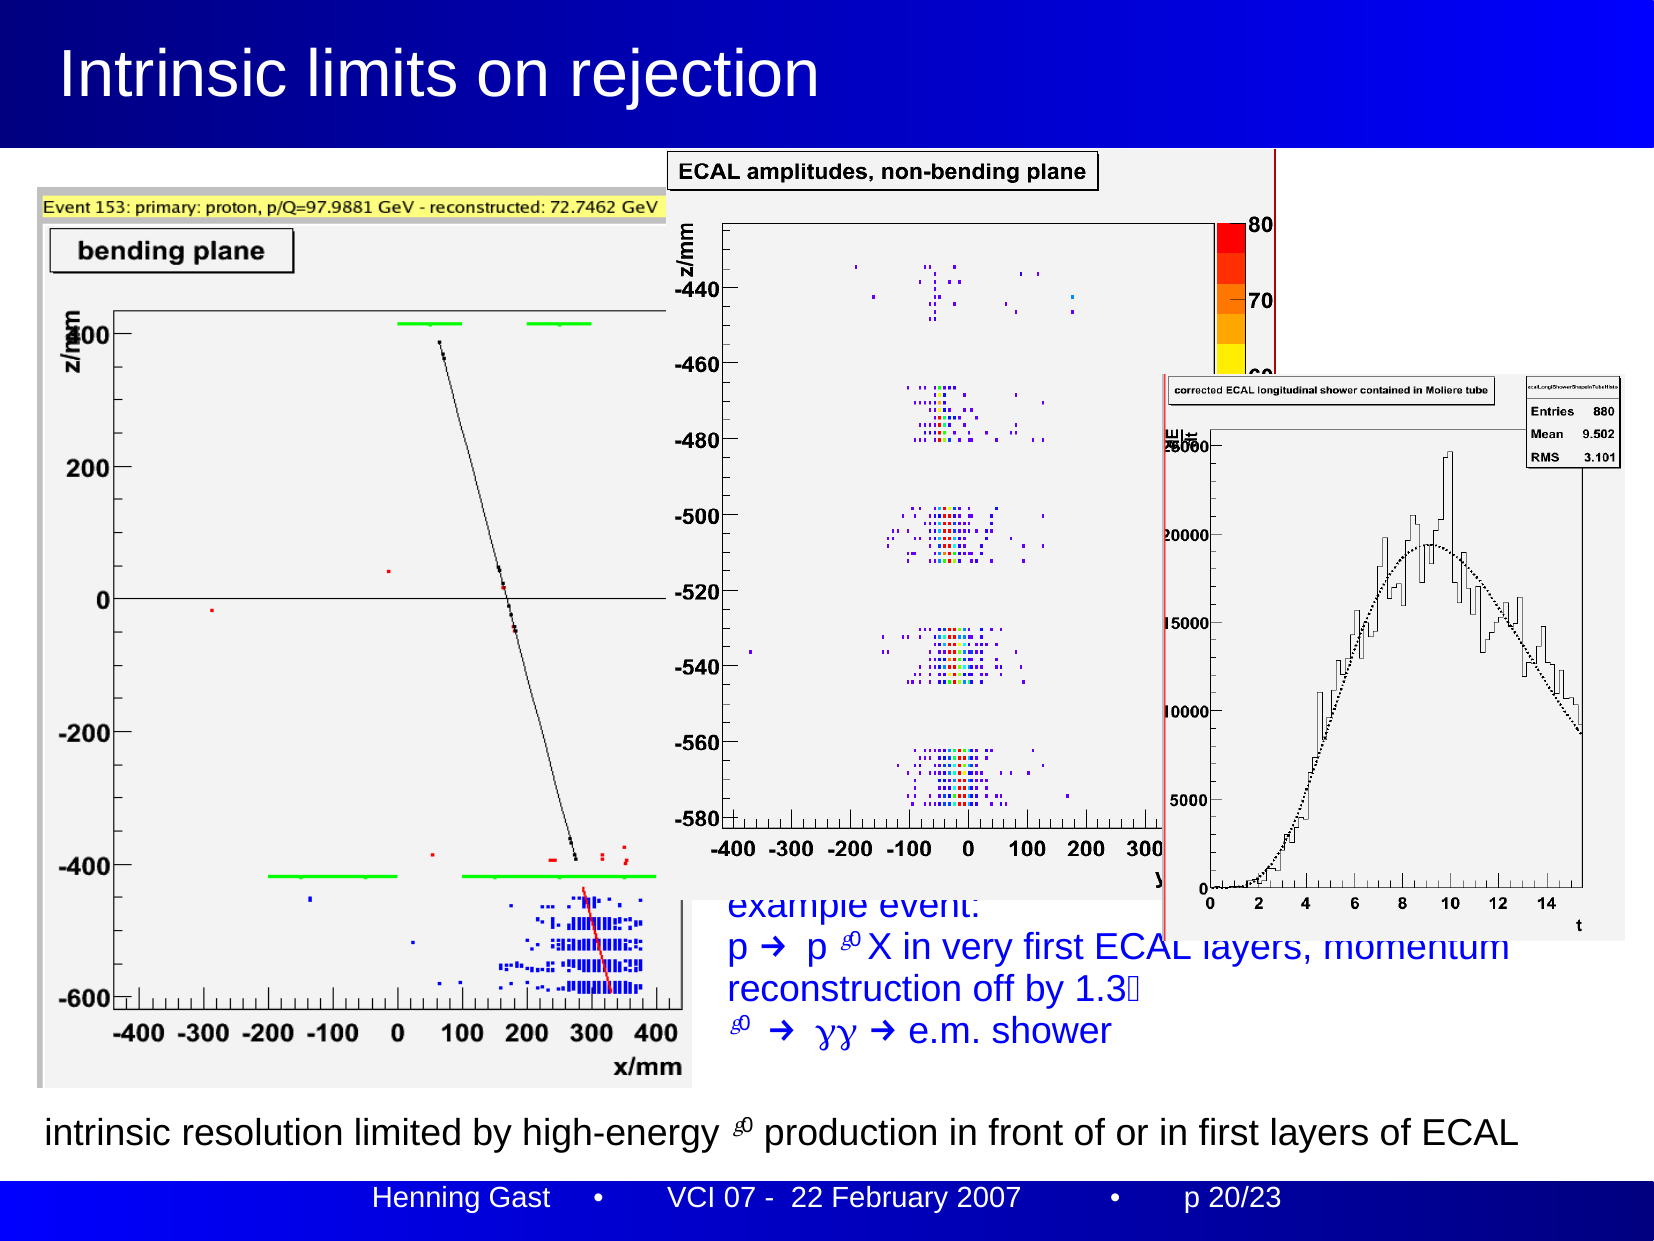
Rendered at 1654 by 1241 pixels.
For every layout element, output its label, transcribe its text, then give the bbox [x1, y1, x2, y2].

picture [37, 149, 1625, 1088]
text_box intrinsic resolution limited by high-energy 0 production in front of or in first layers of ECAL [29, 1104, 1595, 1175]
title Intrinsic limits on rejection [0, 0, 1654, 148]
text_box example event: p → p 0 X in very first ECAL layers, momentum reconstruction off by 1.3 0 →  → e.m. shower [712, 901, 1540, 1114]
